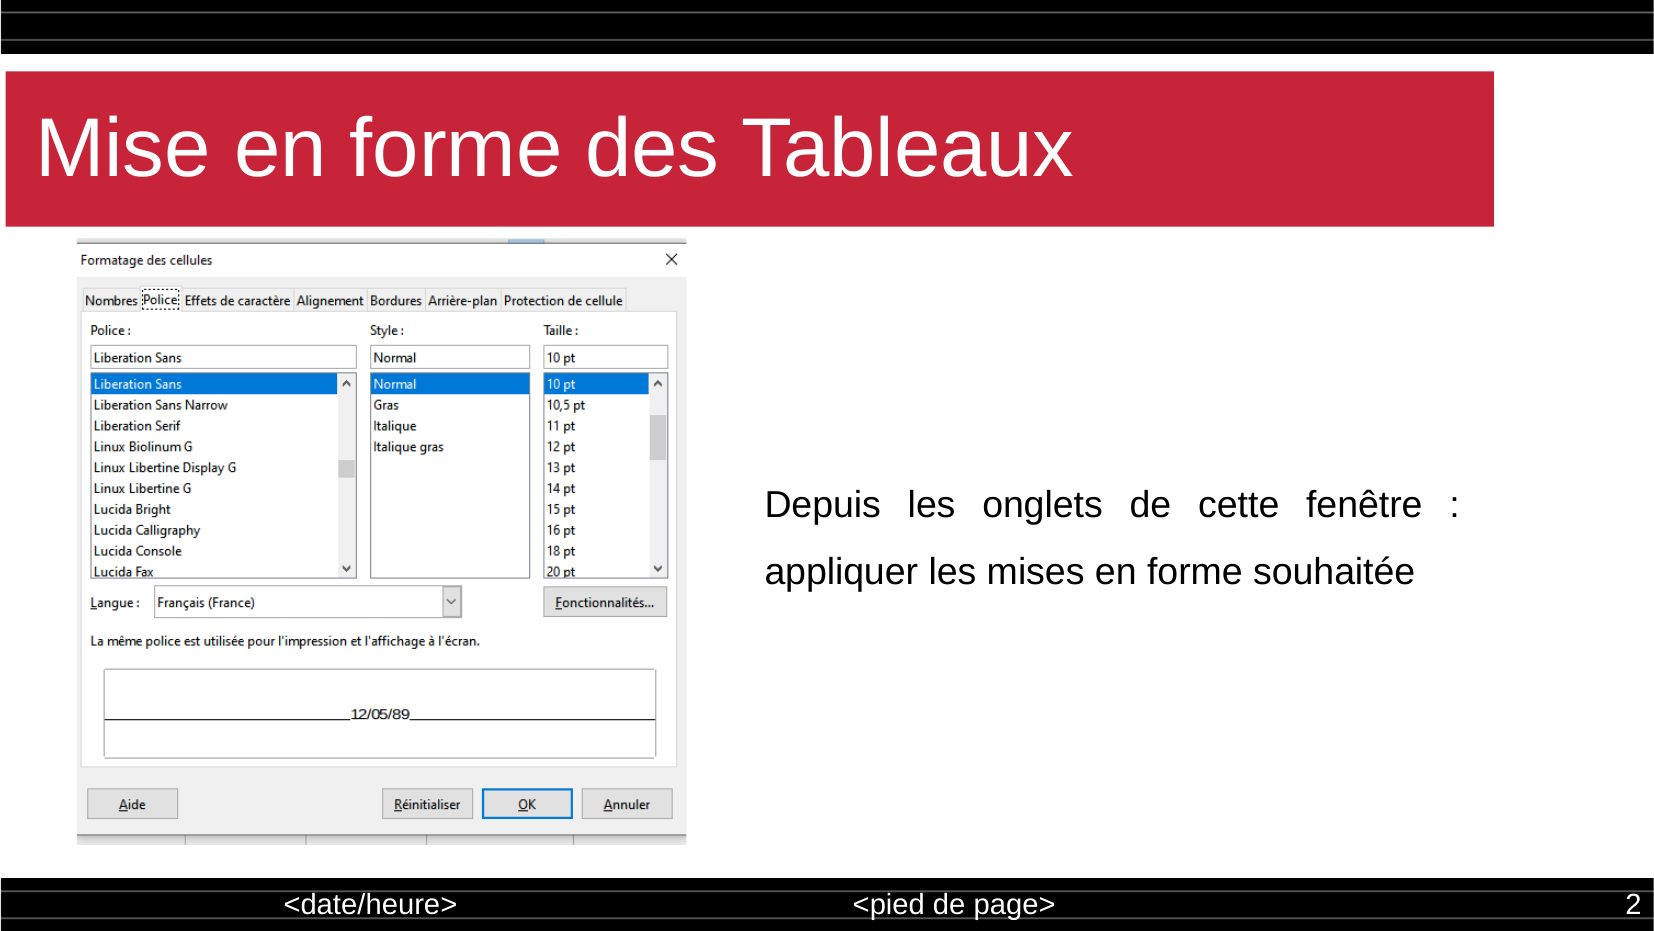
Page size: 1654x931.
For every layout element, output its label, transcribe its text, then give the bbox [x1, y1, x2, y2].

picture [0, 878, 1654, 931]
picture [0, 0, 1654, 54]
text_box Mise en forme des Tableaux [5, 71, 1494, 227]
picture [76, 238, 687, 845]
text_box Depuis les onglets de cette fenêtre : appliquer les mises en forme souhaitée [749, 449, 1475, 600]
